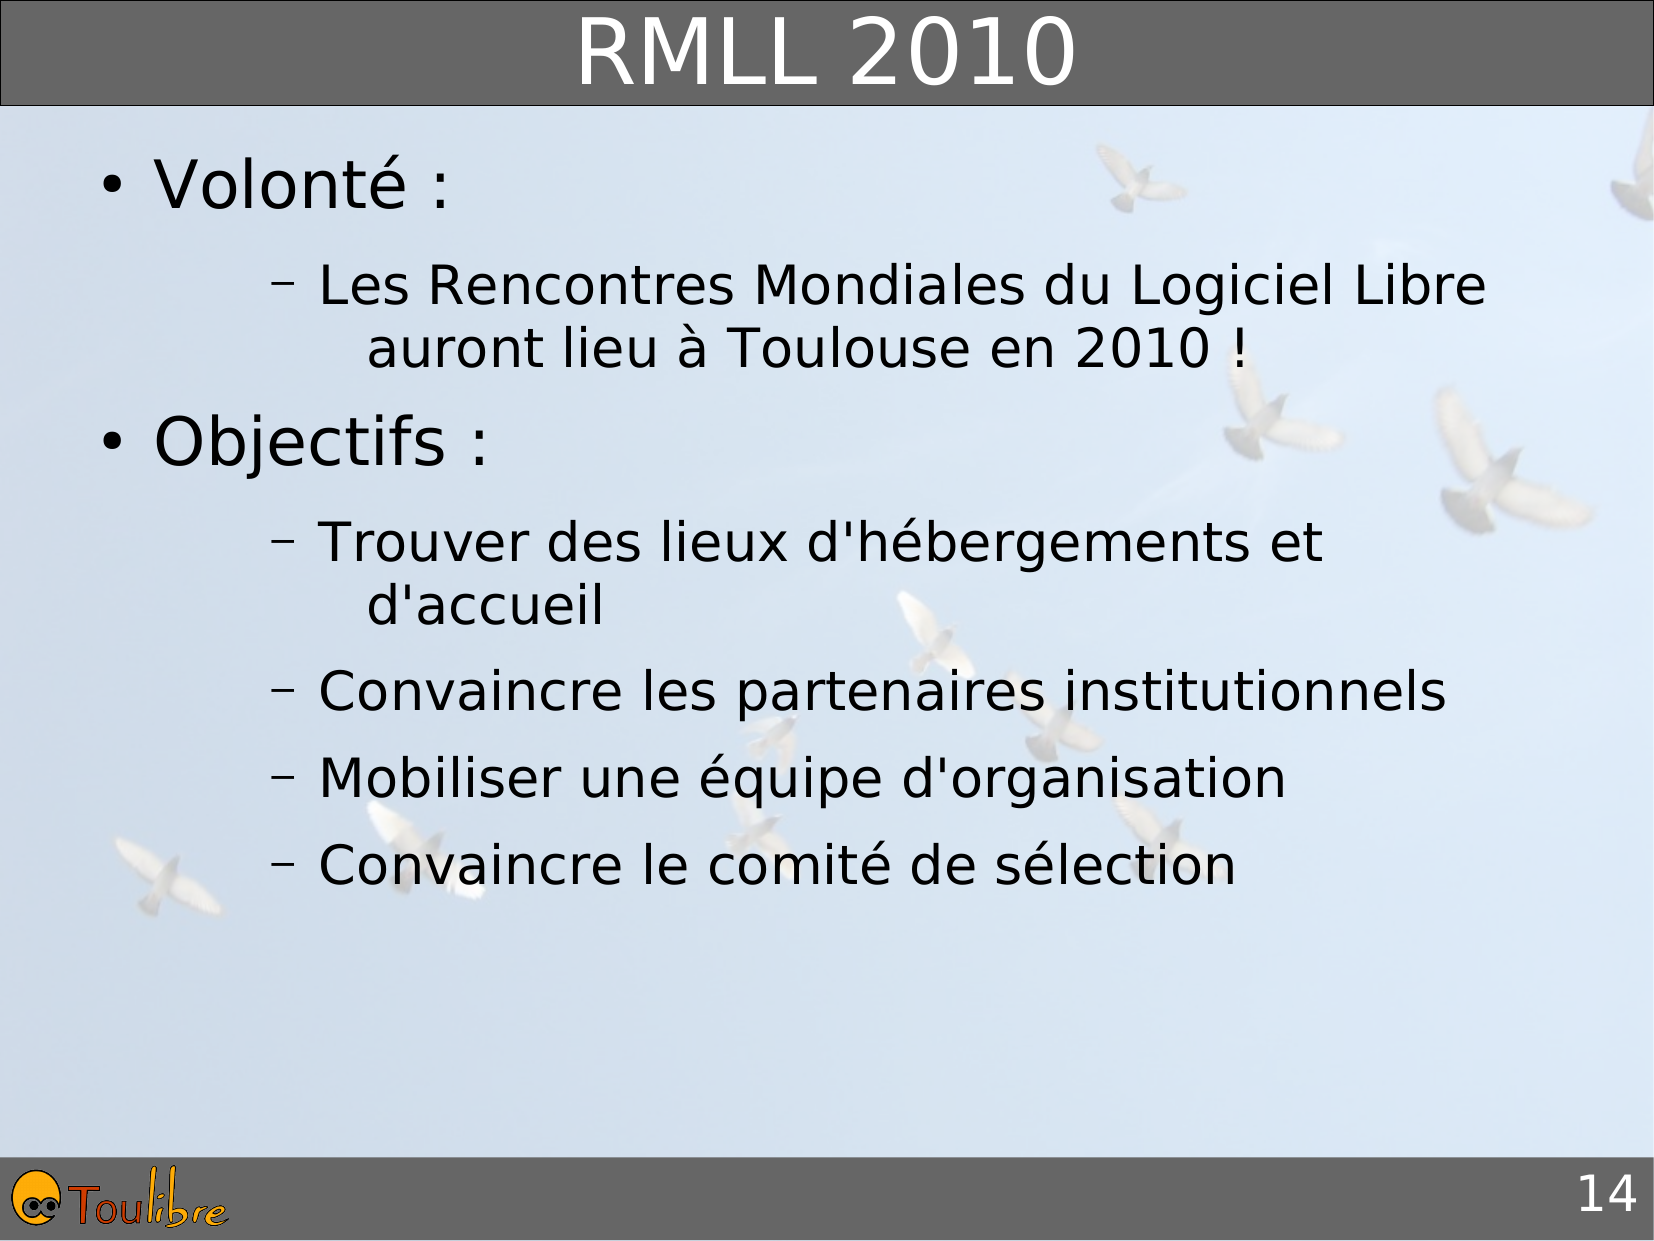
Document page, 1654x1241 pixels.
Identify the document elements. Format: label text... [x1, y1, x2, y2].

picture [11, 1165, 229, 1228]
list Volonté : Les Rencontres Mondiales du Logiciel Libre auront lieu à Toulouse en 2010 ! Objectifs : Trouver des lieux d'hébergements et d'accueil Convaincre les partenaires institutionnels Mobiliser une équipe d'organisation Convaincre le comité de sélection [82, 146, 1571, 1094]
title RMLL 2010 [0, 0, 1654, 107]
